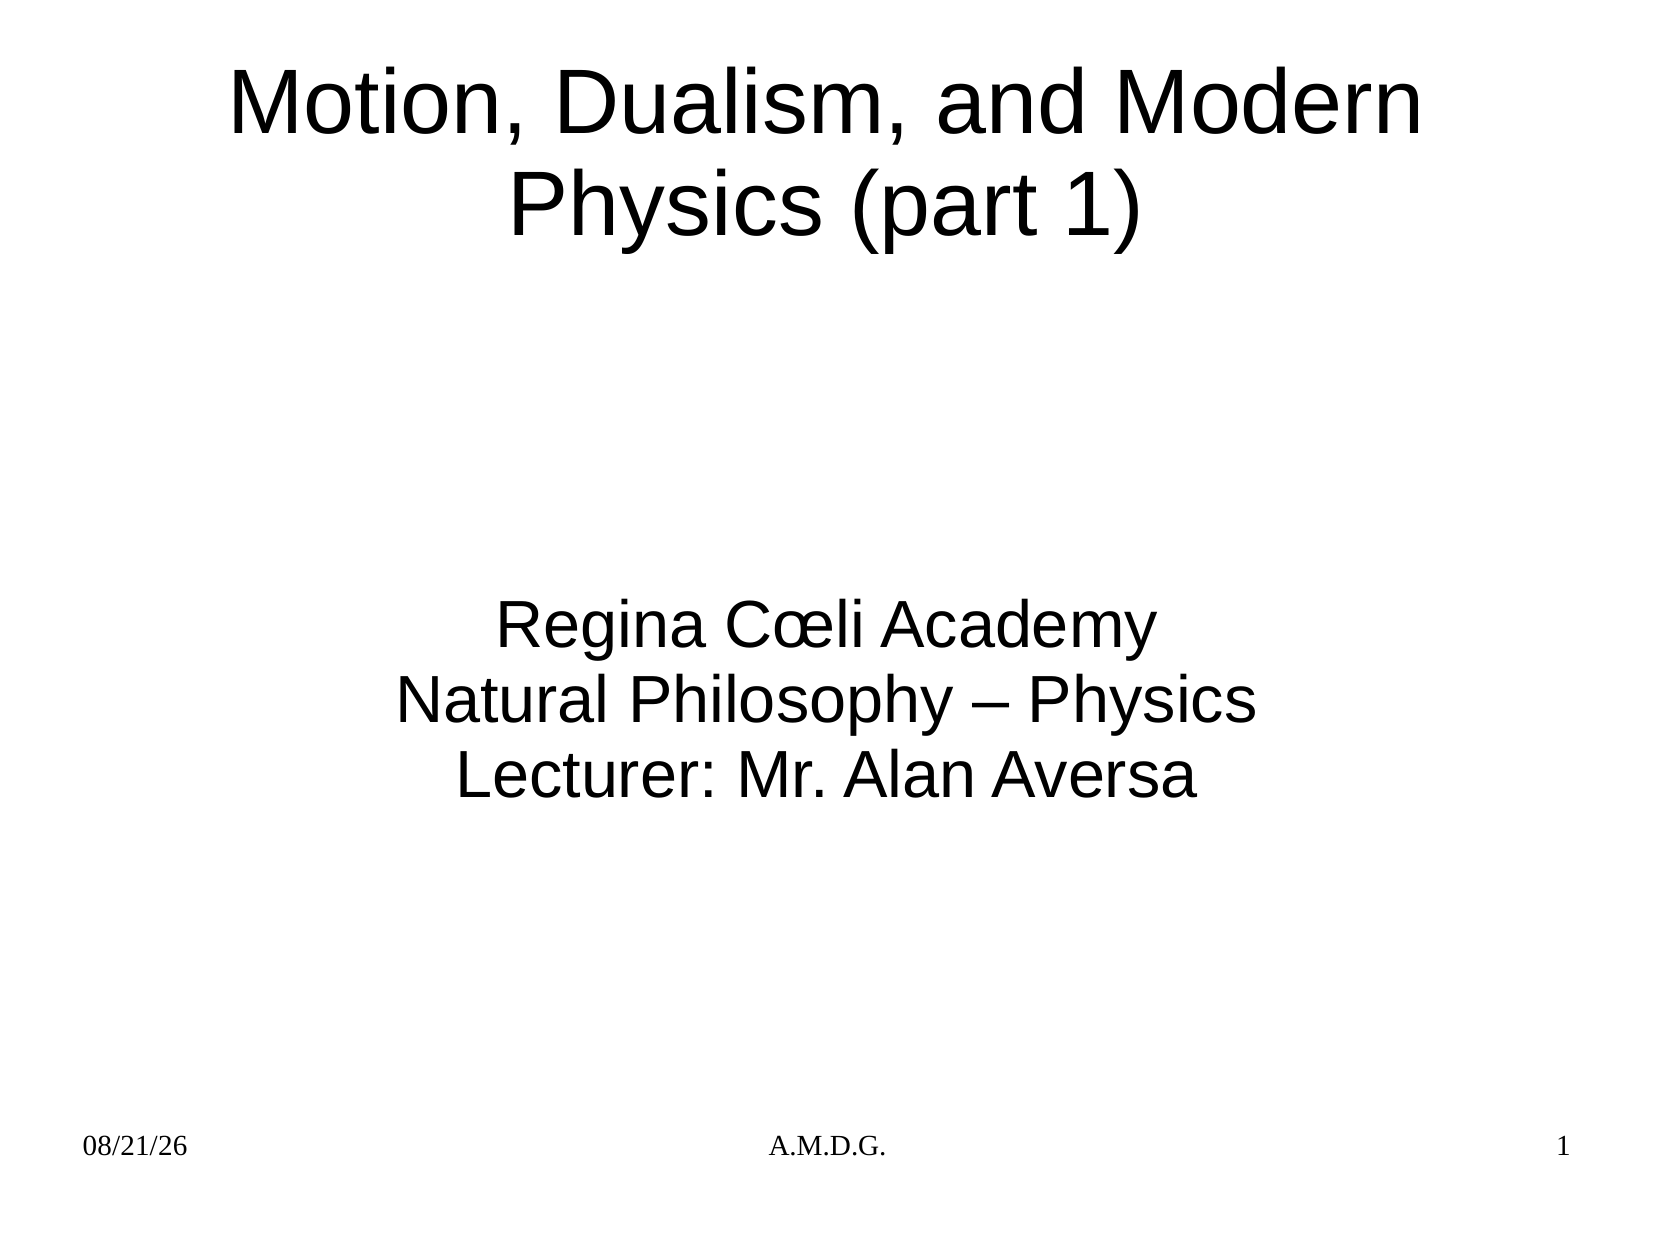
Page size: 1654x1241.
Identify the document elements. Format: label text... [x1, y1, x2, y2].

subtitle Regina Cœli Academy Natural Philosophy – Physics Lecturer: Mr. Alan Aversa [82, 290, 1571, 1109]
title Motion, Dualism, and Modern Physics (part 1) [82, 49, 1571, 257]
